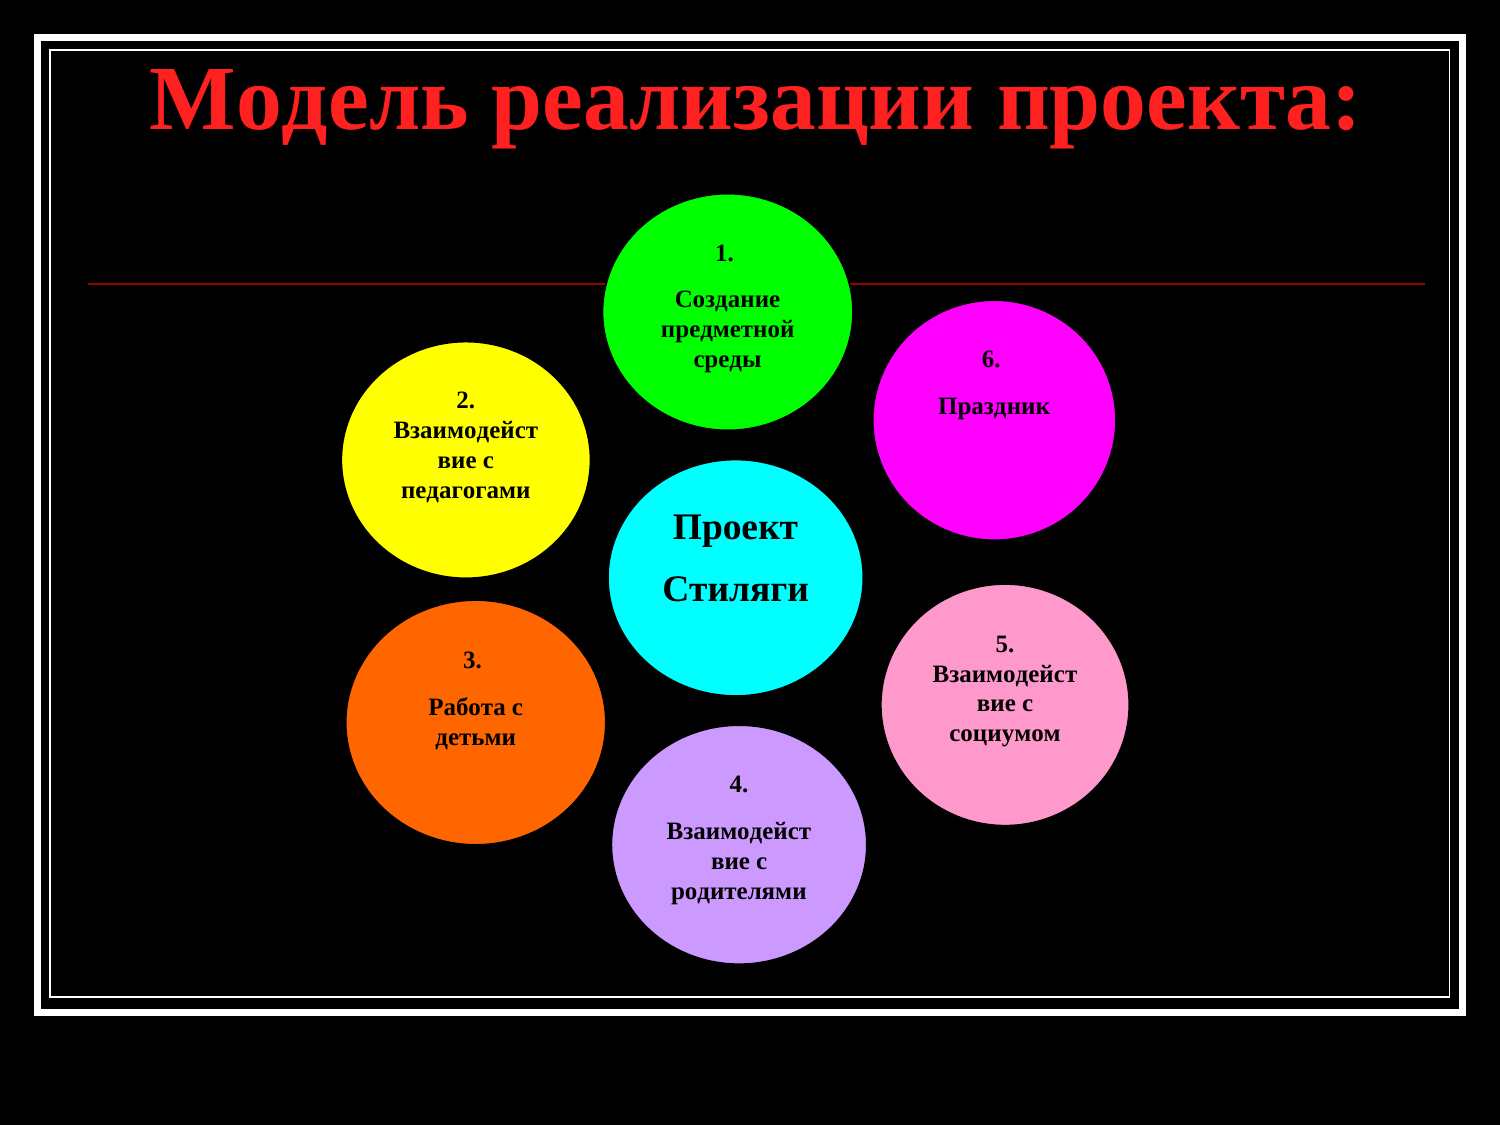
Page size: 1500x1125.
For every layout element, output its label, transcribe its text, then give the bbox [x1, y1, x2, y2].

title Модель реализации проекта: [87, 74, 1426, 266]
text_box 1. Создание предметной среды [602, 193, 853, 431]
text_box 6. Праздник [872, 300, 1116, 541]
text_box 4. Взаимодействие с родителями [611, 725, 867, 965]
text_box 2. Взаимодействие с педагогами [341, 341, 591, 579]
text_box 3. Работа с детьми [345, 600, 606, 845]
text_box 5. Взаимодействие с социумом [880, 584, 1130, 826]
text_box Проект Стиляги [608, 459, 864, 696]
